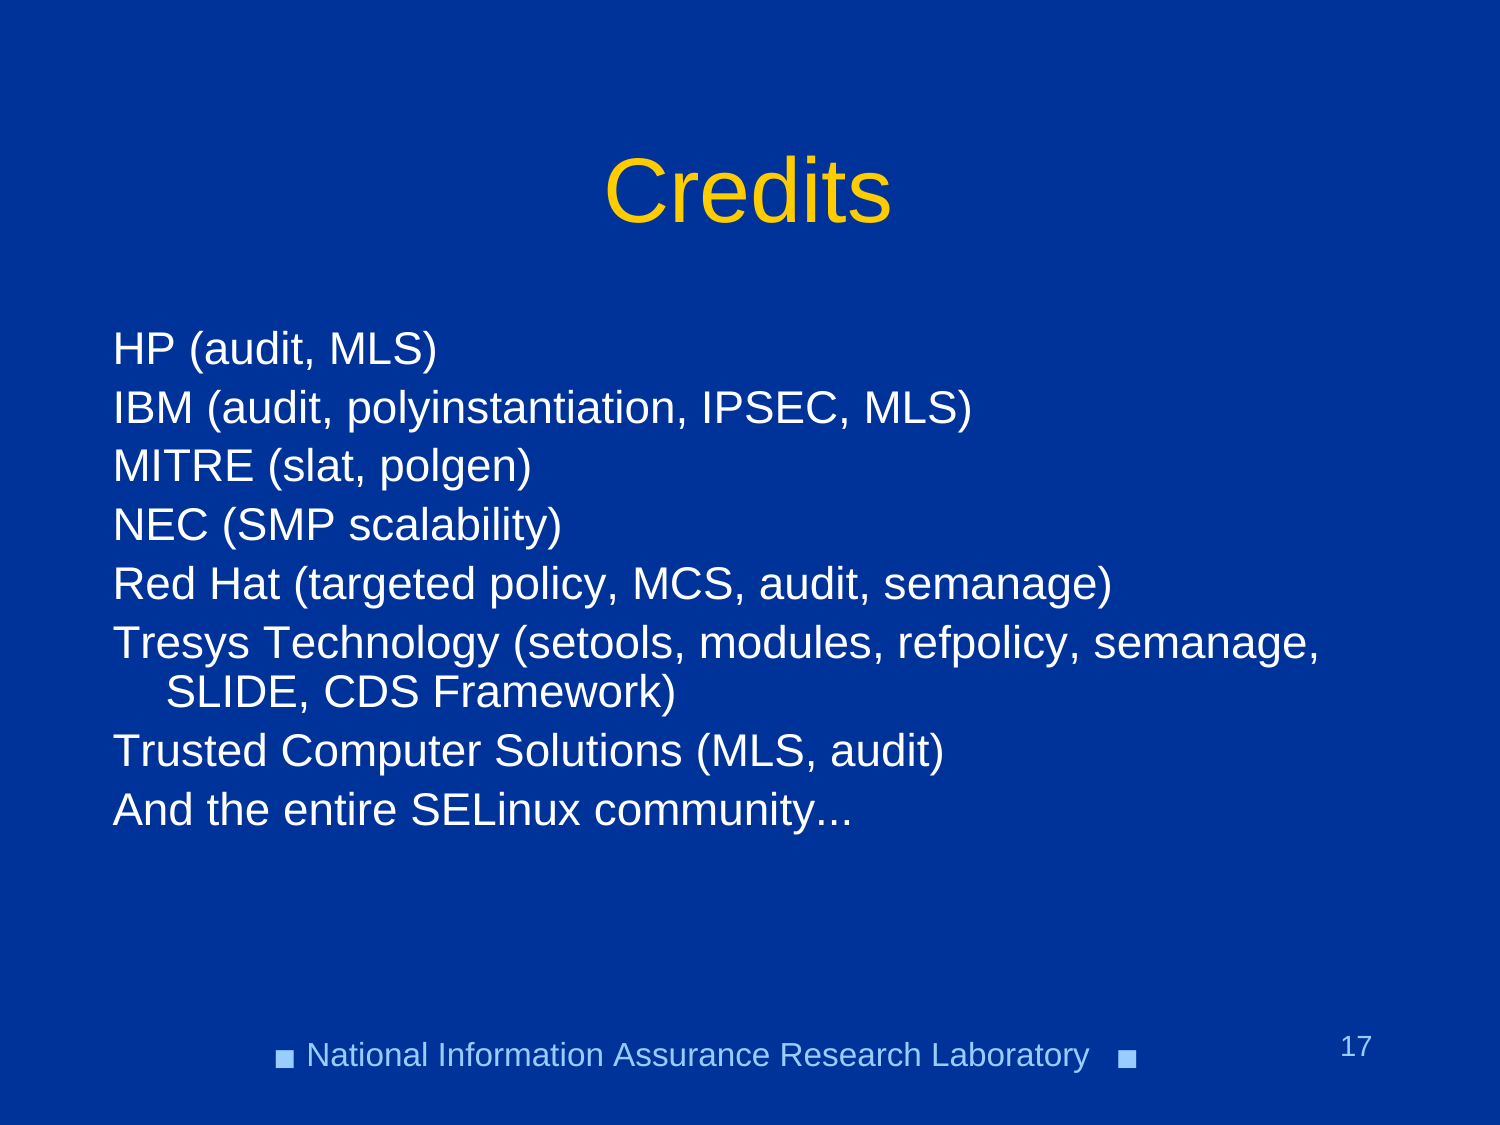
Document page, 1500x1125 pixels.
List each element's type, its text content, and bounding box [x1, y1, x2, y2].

list HP (audit, MLS) IBM (audit, polyinstantiation, IPSEC, MLS) MITRE (slat, polgen) NEC (SMP scalability) Red Hat (targeted policy, MCS, audit, semanage) Tresys Technology (setools, modules, refpolicy, semanage, SLIDE, CDS Framework) Trusted Computer Solutions (MLS, audit) And the entire SELinux community... [112, 324, 1385, 997]
title Credits [112, 78, 1385, 309]
